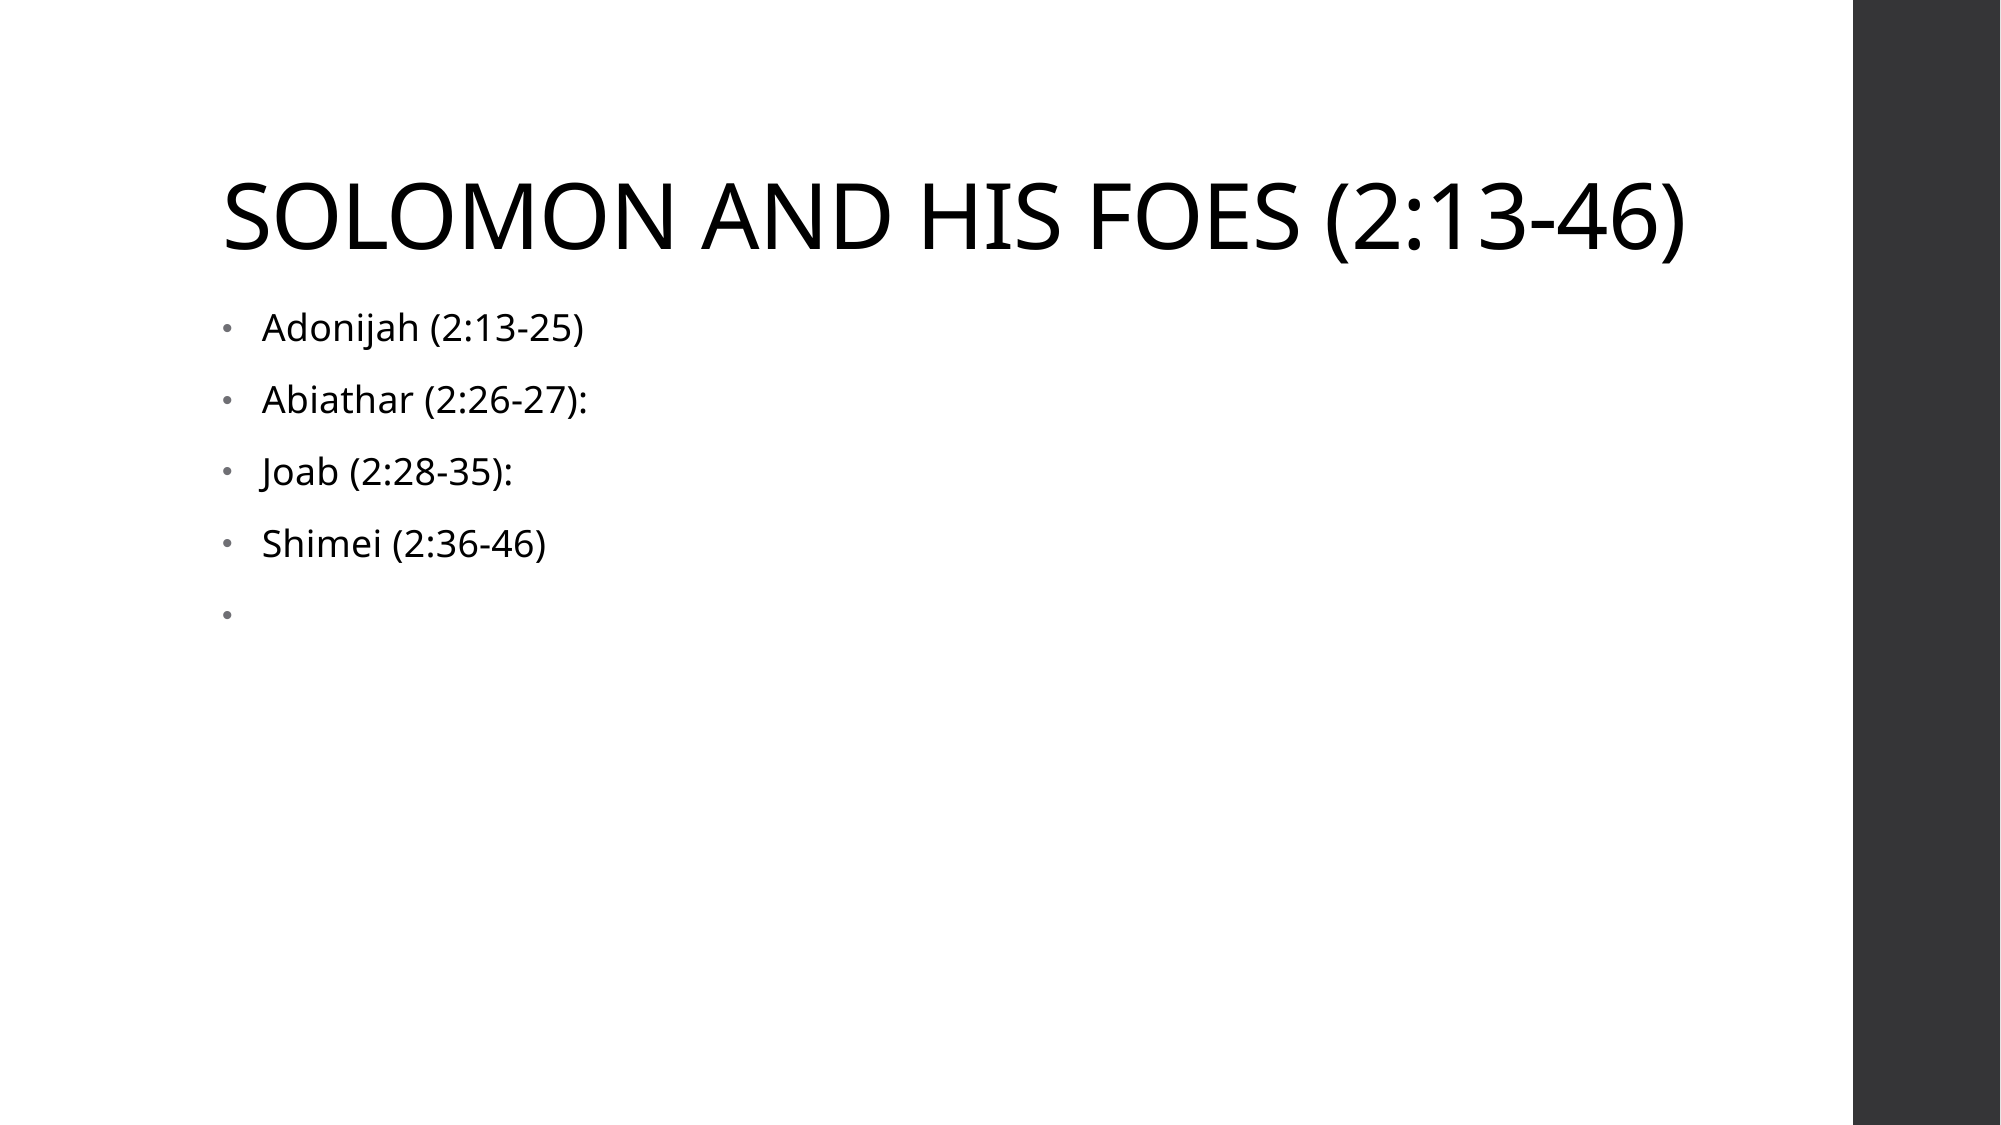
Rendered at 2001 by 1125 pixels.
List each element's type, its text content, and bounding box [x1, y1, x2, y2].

list Adonijah (2:13-25) Abiathar (2:26-27): Joab (2:28-35): Shimei (2:36-46) [206, 299, 1617, 1014]
title SOLOMON AND HIS FOES (2:13-46) [206, 60, 1797, 278]
